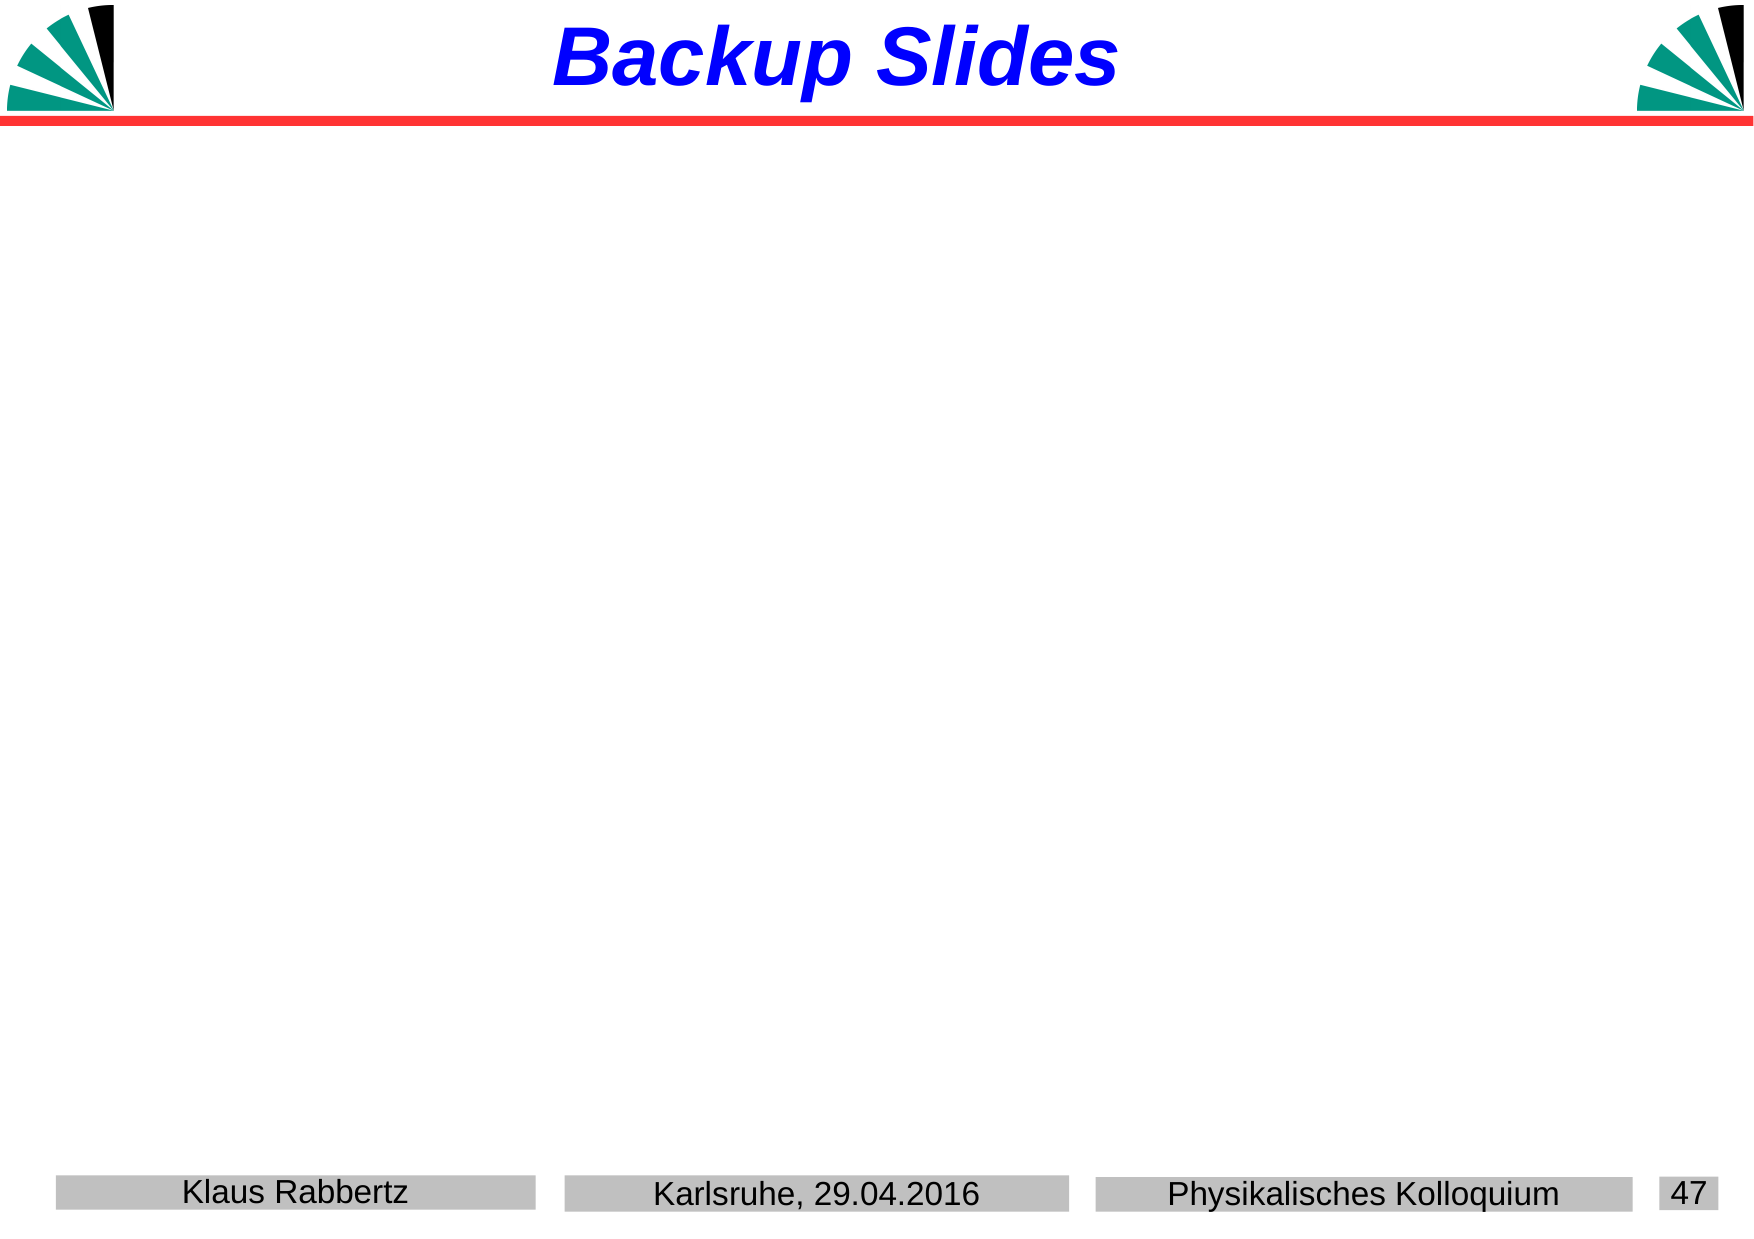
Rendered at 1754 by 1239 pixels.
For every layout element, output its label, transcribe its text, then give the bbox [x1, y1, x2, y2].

picture [1637, 5, 1744, 112]
picture [7, 5, 114, 112]
title Backup Slides [129, 0, 1545, 114]
